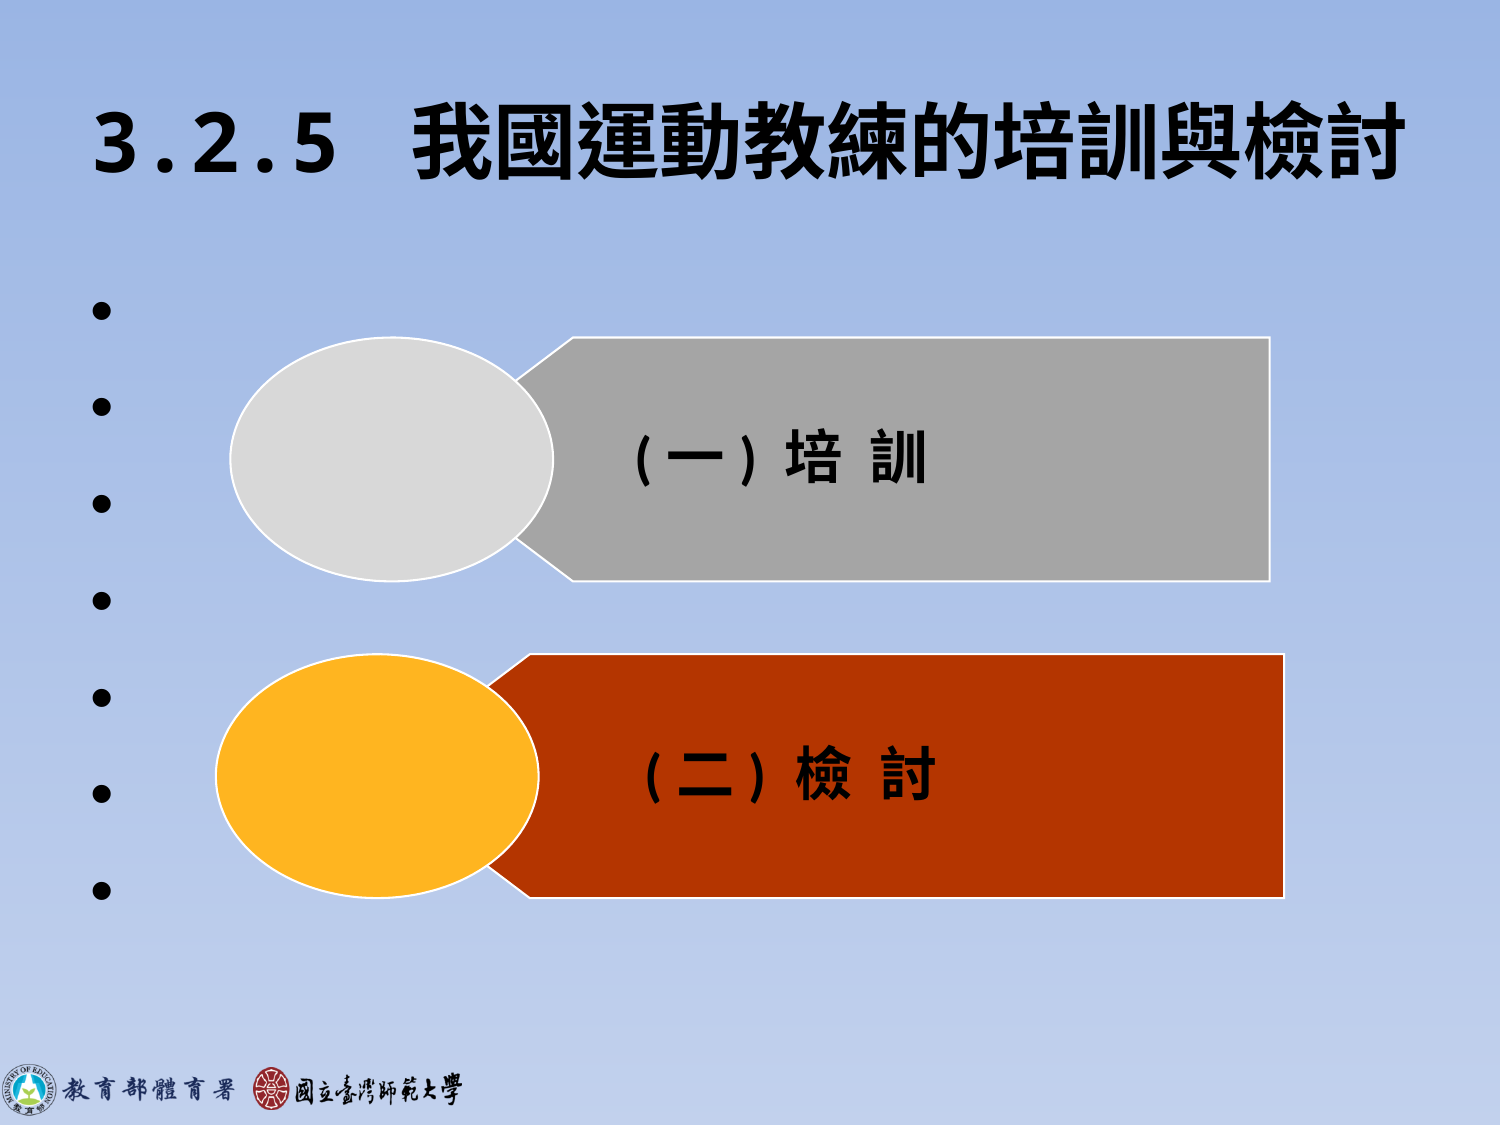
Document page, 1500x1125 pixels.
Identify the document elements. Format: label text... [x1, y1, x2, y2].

text_box (二) 檢 討 [487, 654, 1285, 899]
title 3.2.5 我國運動教練的培訓與檢討 [75, 45, 1426, 233]
text_box [230, 337, 554, 582]
list [75, 262, 1426, 1005]
text_box [215, 654, 539, 899]
text_box (一) 培 訓 [516, 337, 1270, 582]
